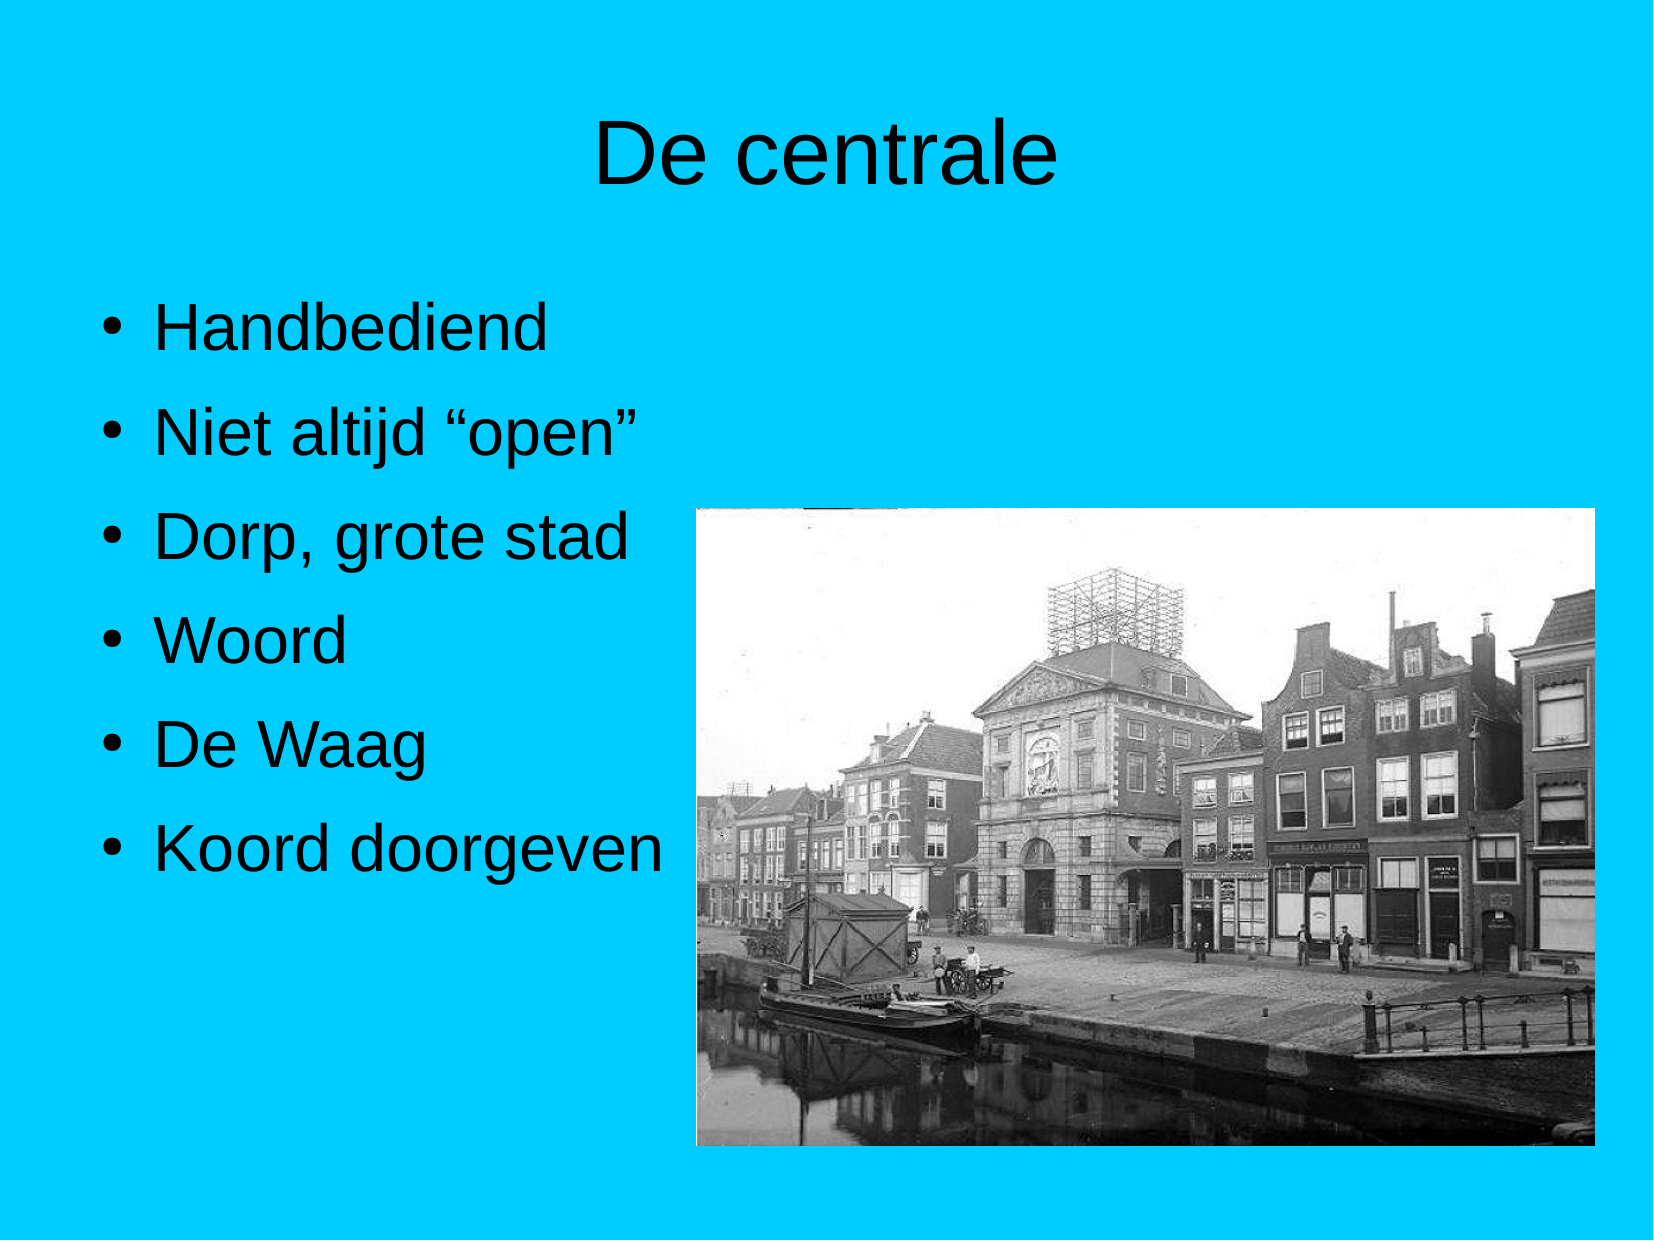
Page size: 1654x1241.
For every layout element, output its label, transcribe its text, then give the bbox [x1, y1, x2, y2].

list Handbediend Niet altijd “open” Dorp, grote stad Woord De Waag Koord doorgeven [82, 290, 1571, 1109]
title De centrale [82, 49, 1571, 257]
picture [697, 509, 1594, 1145]
